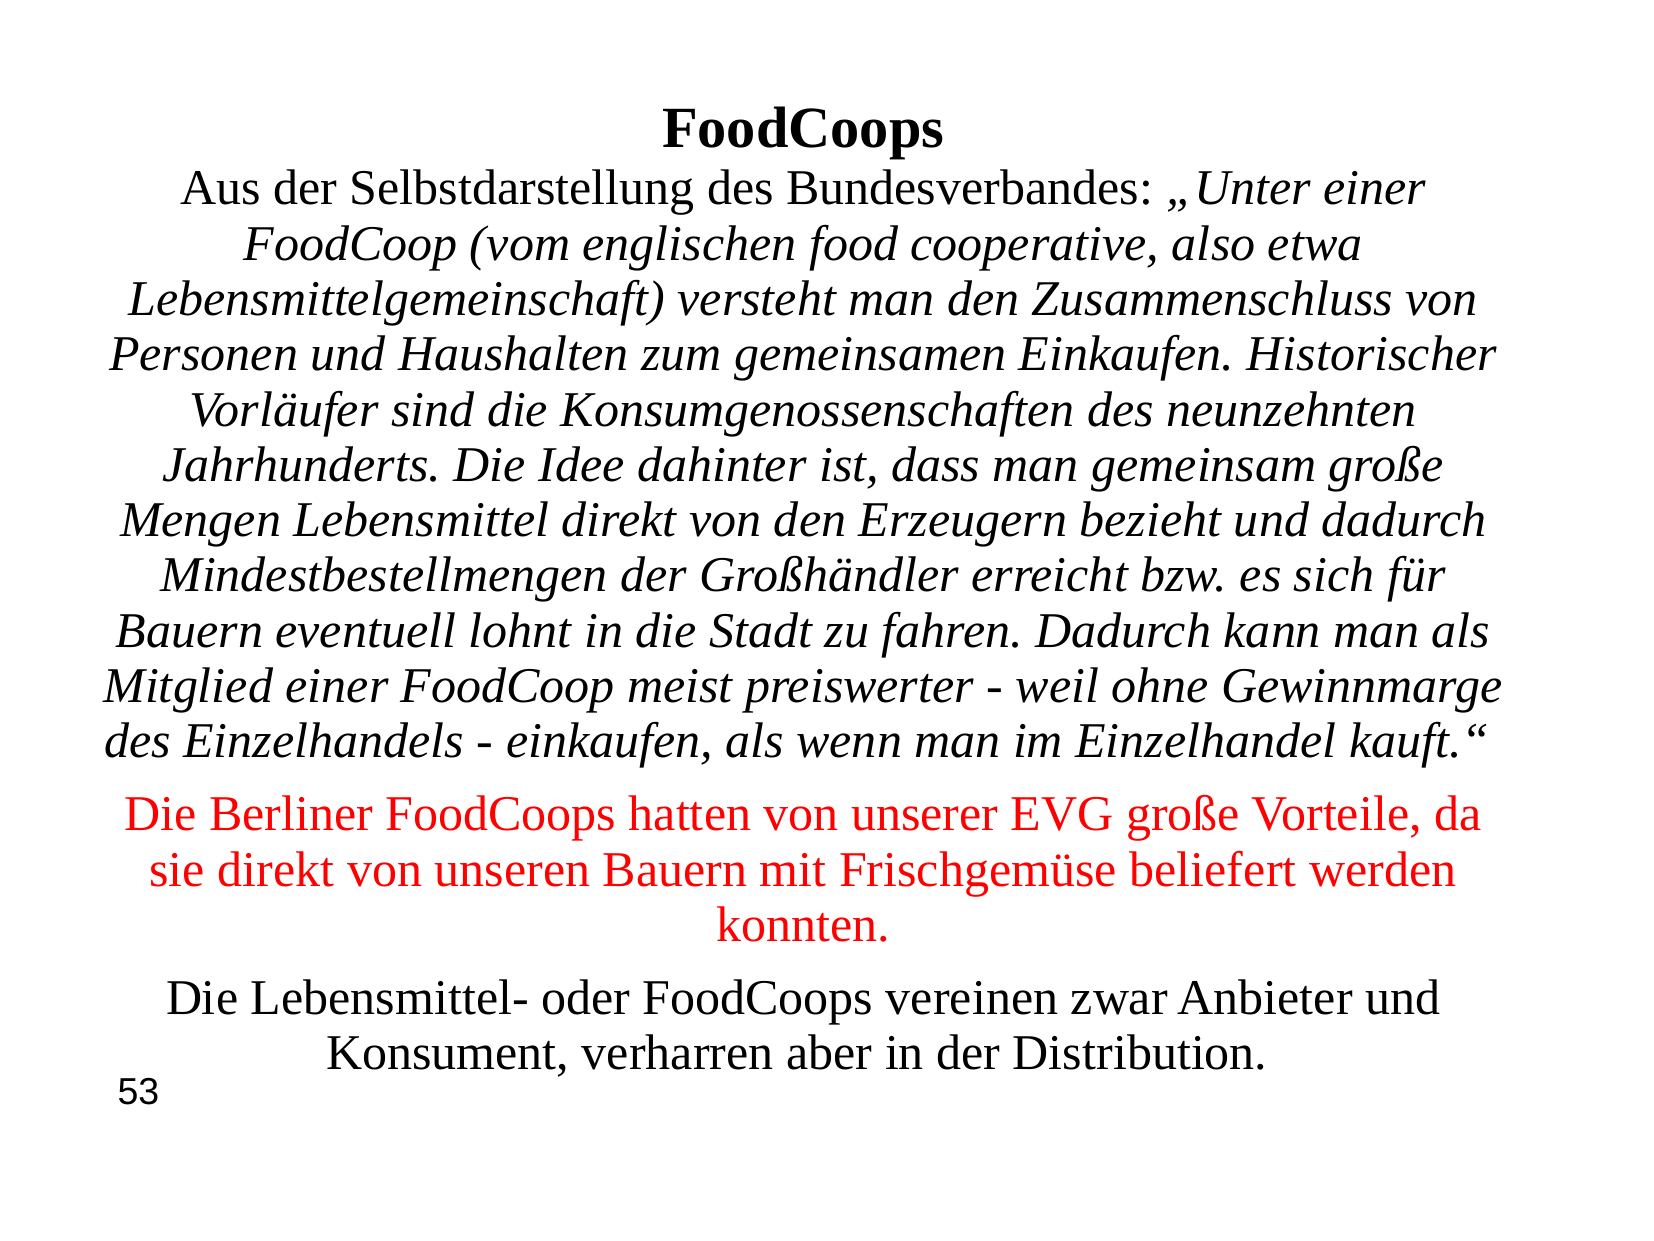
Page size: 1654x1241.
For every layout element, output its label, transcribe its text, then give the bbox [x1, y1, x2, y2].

text_box <Nummer> [102, 1062, 321, 1120]
text_box FoodCoops Aus der Selbstdarstellung des Bundesverbandes: „Unter einer FoodCoop (vom englischen food cooperative, also etwa Lebensmittelgemeinschaft) versteht man den Zusammenschluss von Personen und Haushalten zum gemeinsamen Einkaufen. Historischer Vorläufer sind die Konsumgenossenschaften des neunzehnten Jahrhunderts. Die Idee dahinter ist, dass man gemeinsam große Mengen Lebensmittel direkt von den Erzeugern bezieht und dadurch Mindestbestellmengen der Großhändler erreicht bzw. es sich für Bauern eventuell lohnt in die Stadt zu fahren. Dadurch kann man als Mitglied einer FoodCoop meist preiswerter - weil ohne Gewinnmarge des Einzelhandels - einkaufen, als wenn man im Einzelhandel kauft.“ Die Berliner FoodCoops hatten von unserer EVG große Vorteile, da sie direkt von unseren Bauern mit Frischgemüse beliefert werden konnten. Die Lebensmittel- oder FoodCoops vereinen zwar Anbieter und Konsument, verharren aber in der Distribution. [88, 88, 1536, 1088]
